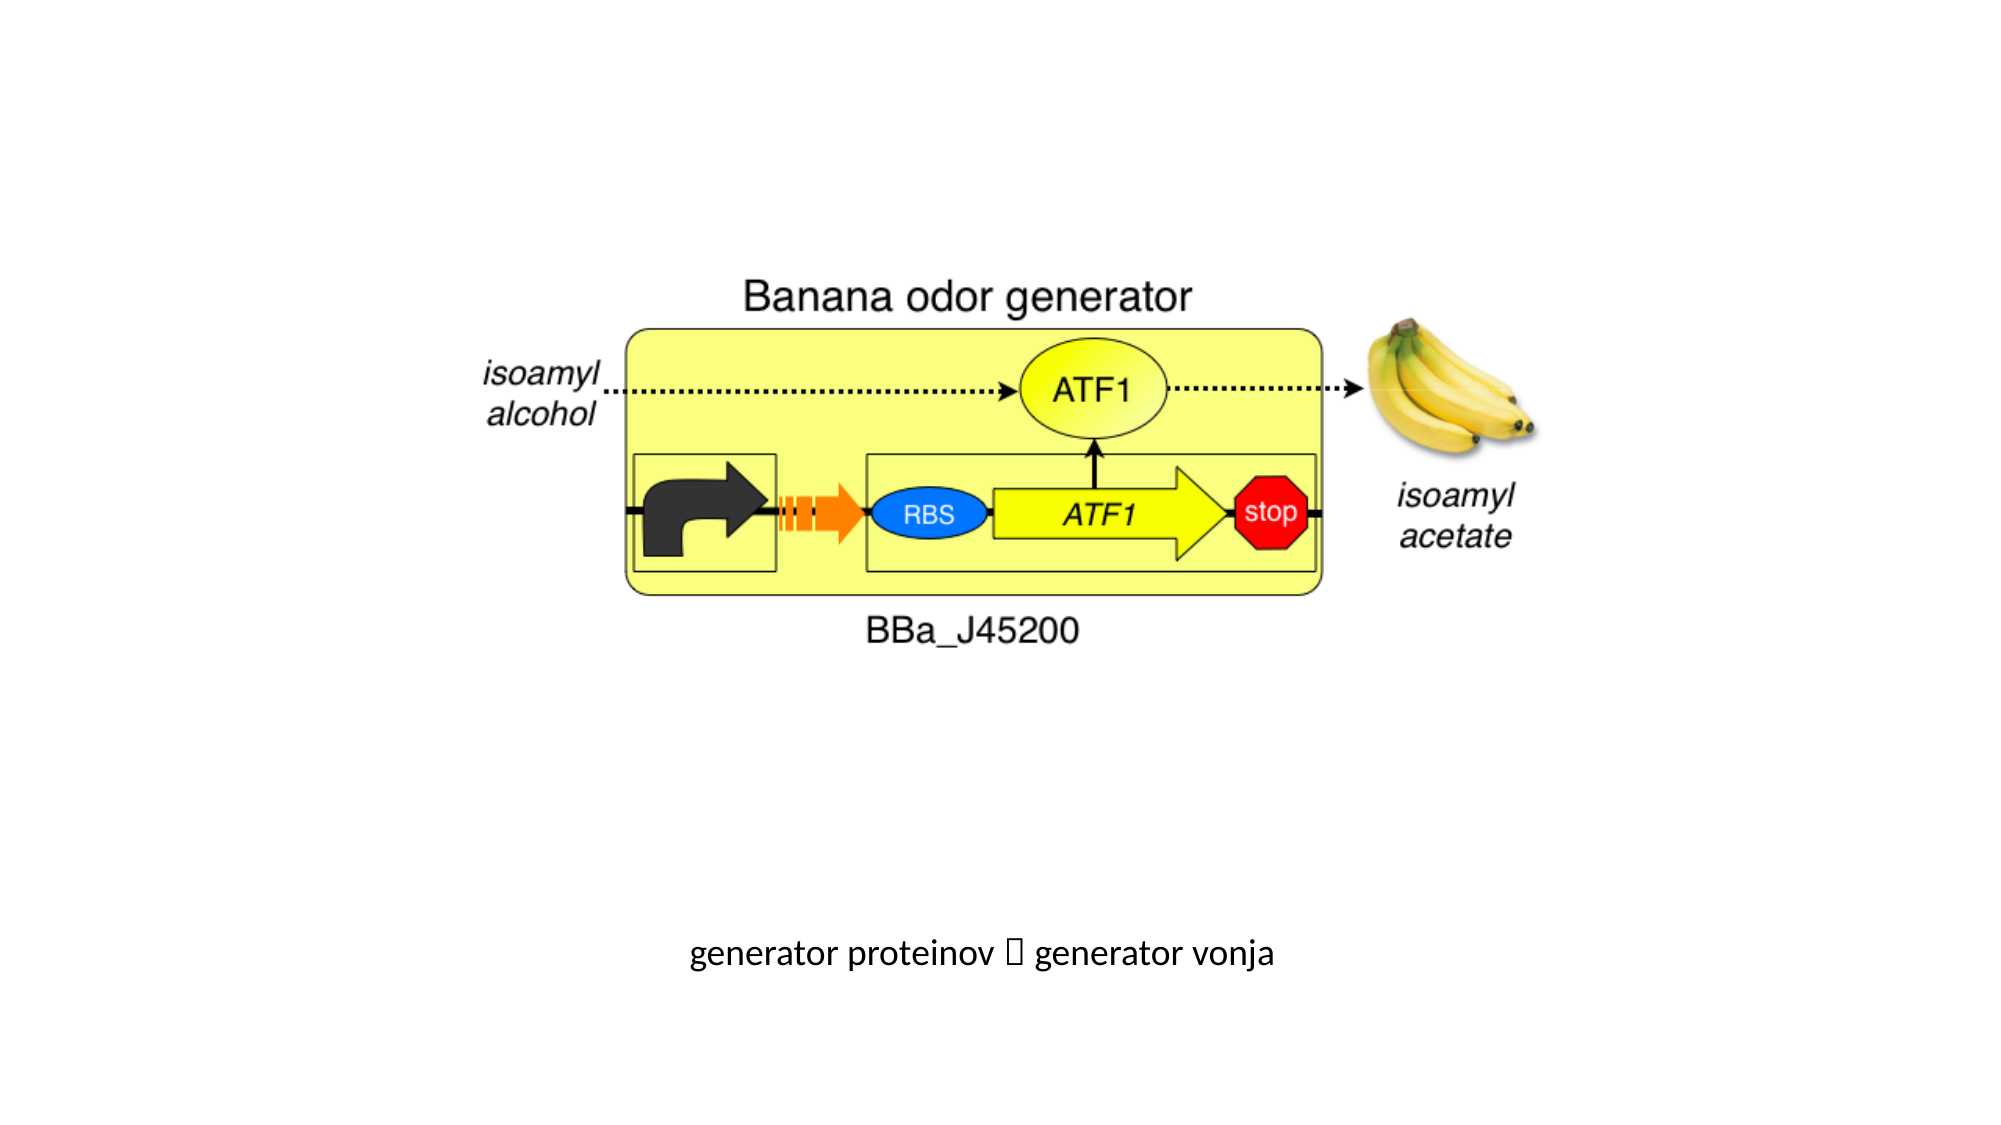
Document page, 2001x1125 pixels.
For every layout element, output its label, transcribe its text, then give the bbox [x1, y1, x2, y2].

text_box generator proteinov  generator vonja [674, 920, 1291, 981]
picture [462, 258, 1557, 665]
